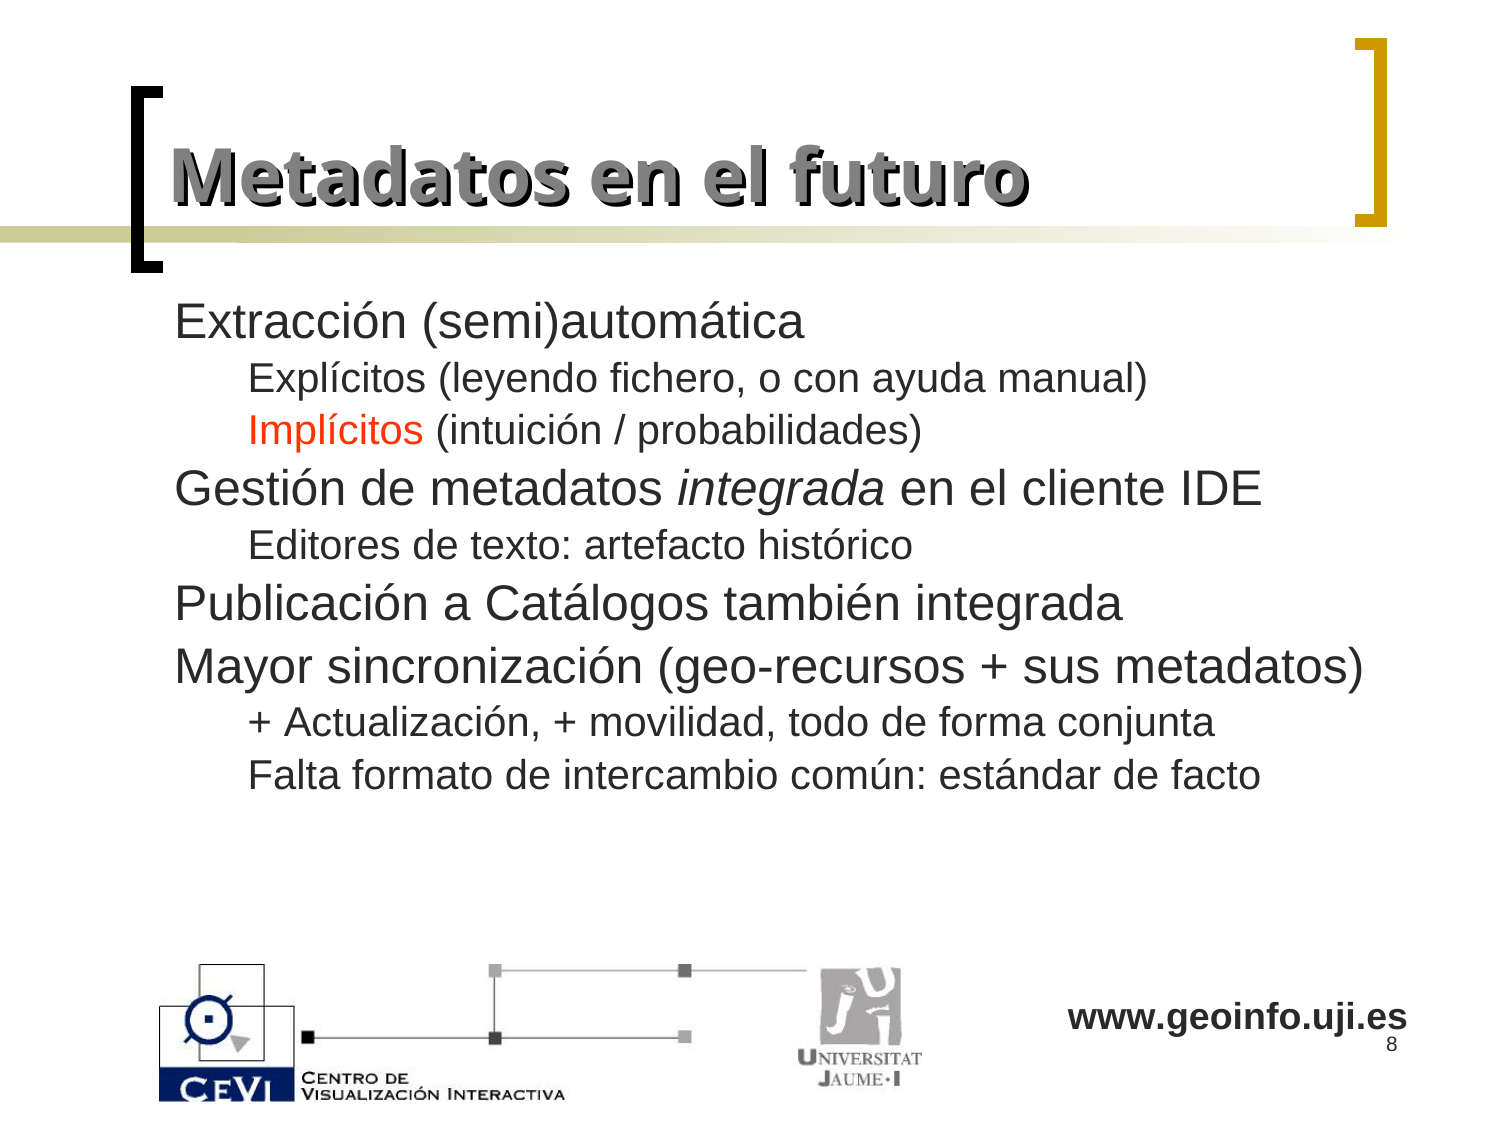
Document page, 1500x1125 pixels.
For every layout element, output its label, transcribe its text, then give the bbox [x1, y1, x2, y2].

list Extracción (semi)automática Explícitos (leyendo fichero, o con ayuda manual) Implícitos (intuición / probabilidades) Gestión de metadatos integrada en el cliente IDE Editores de texto: artefacto histórico Publicación a Catálogos también integrada Mayor sincronización (geo-recursos + sus metadatos) + Actualización, + movilidad, todo de forma conjunta Falta formato de intercambio común: estándar de facto [159, 290, 1417, 966]
title Metadatos en el futuro [152, 15, 1328, 232]
picture [159, 966, 922, 1102]
